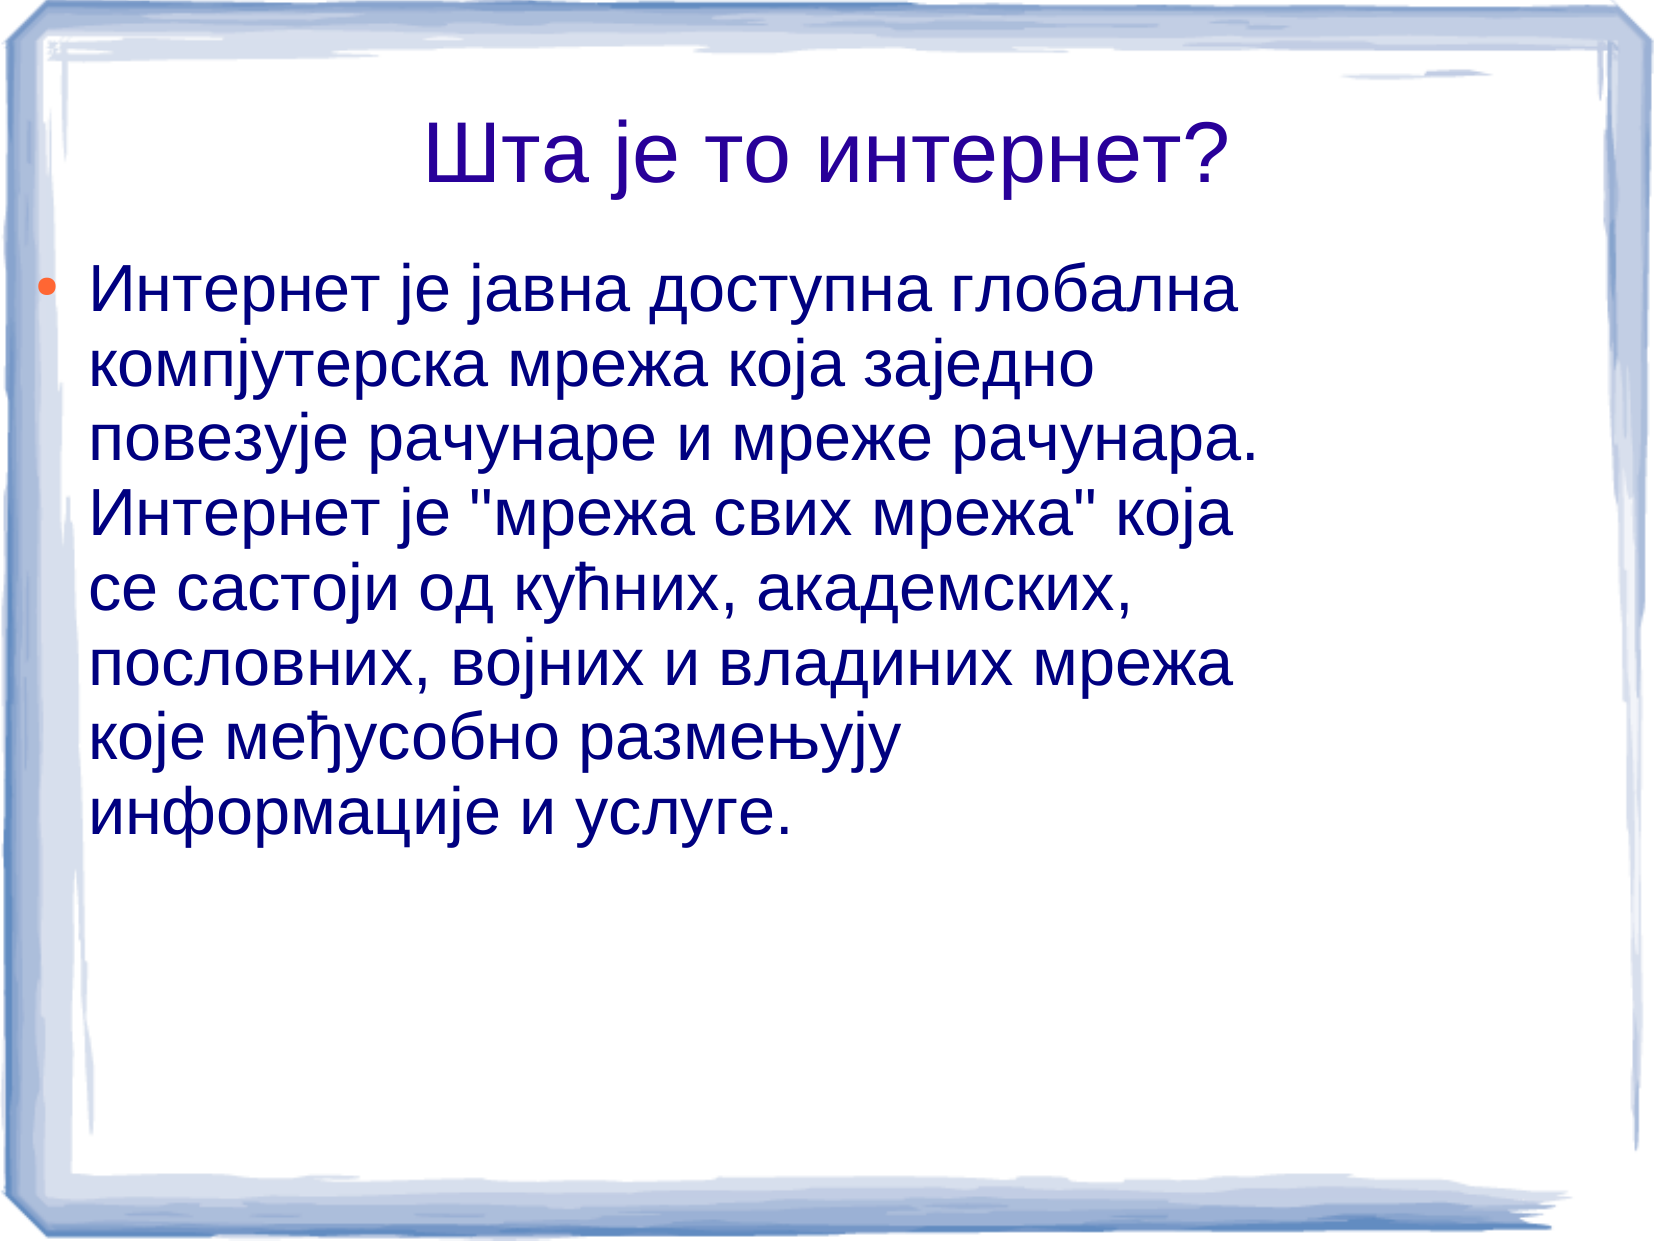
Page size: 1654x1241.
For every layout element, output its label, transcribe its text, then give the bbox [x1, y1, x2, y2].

picture [0, 0, 1654, 1241]
title Шта је то интернет? [82, 49, 1571, 257]
list Интернет је јавна доступна глобална компјутерска мрежа која заједно повезује рачунаре и мреже рачунара. Интернет је "мрежа свих мрежа" која се састоји од кућних, академских, пословних, војних и владиних мрежа које међусобно размењују информације и услуге. [17, 250, 1276, 850]
